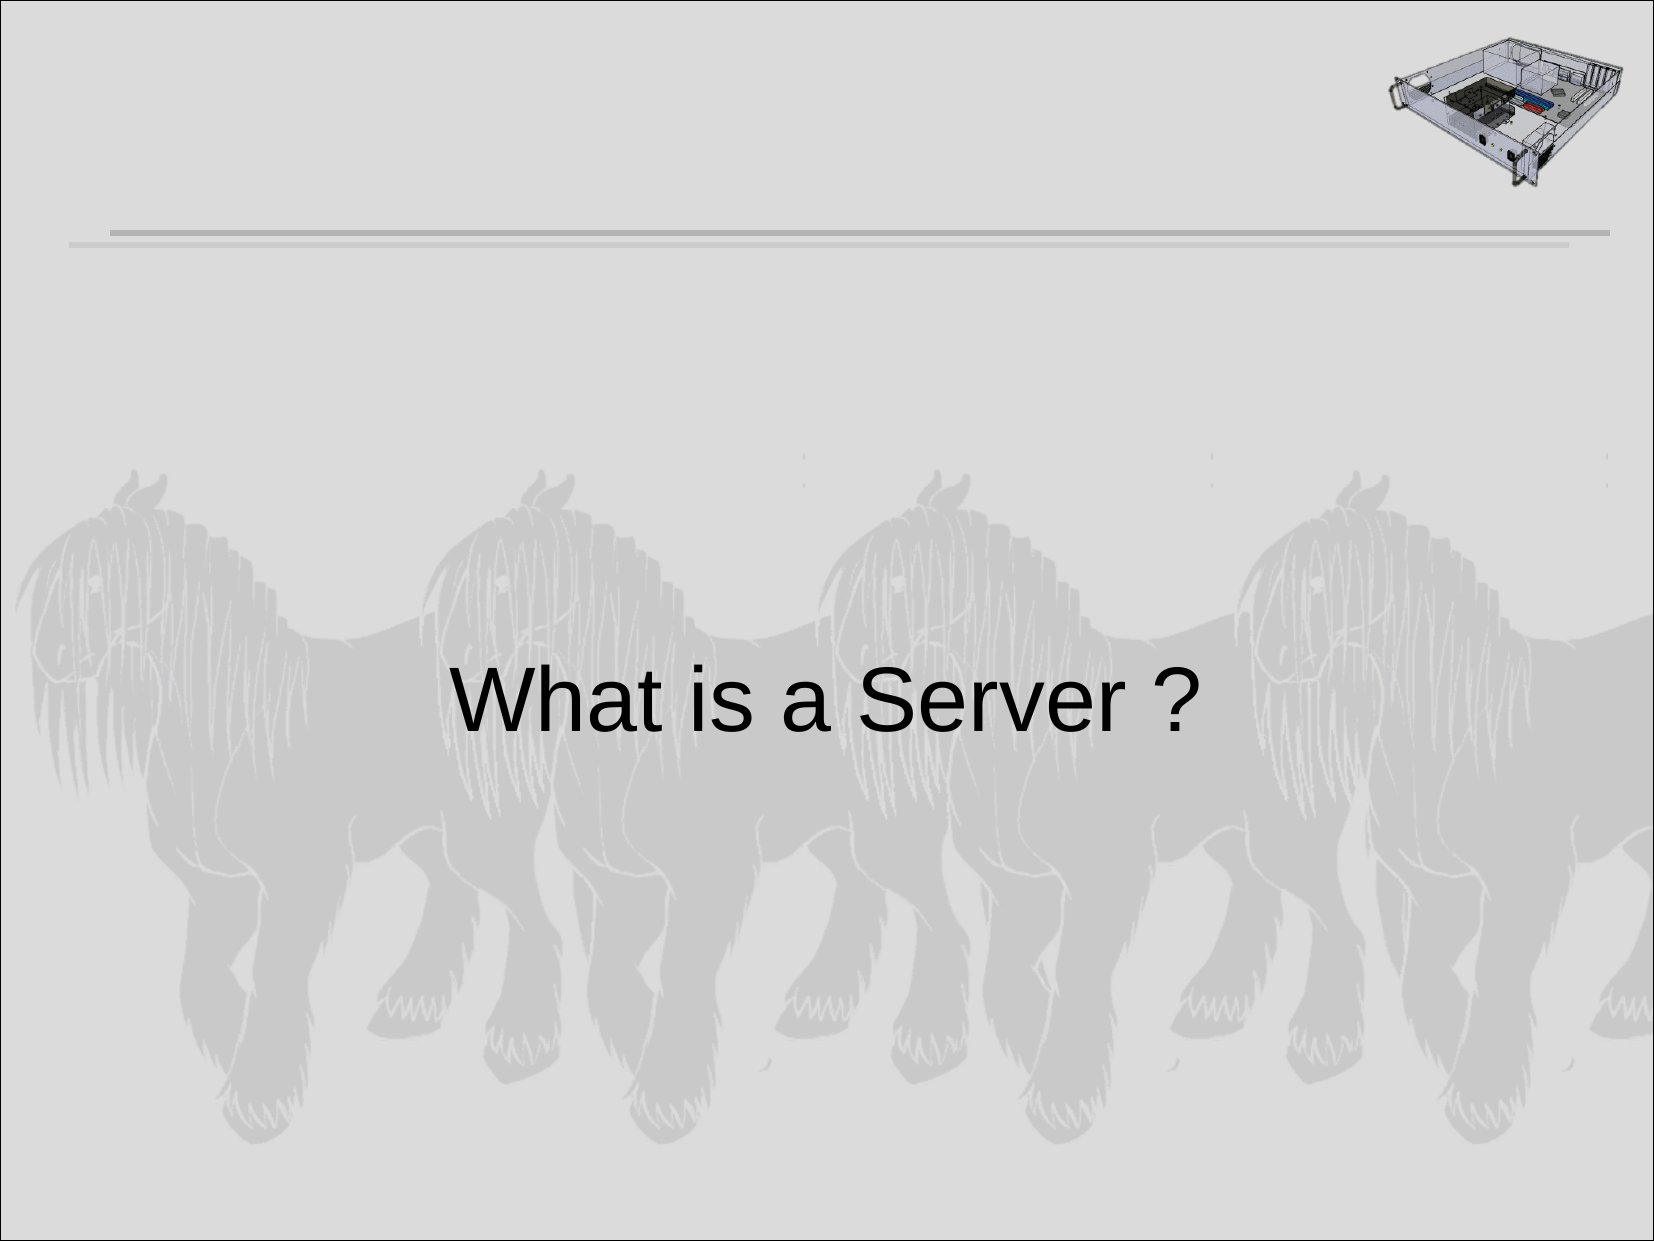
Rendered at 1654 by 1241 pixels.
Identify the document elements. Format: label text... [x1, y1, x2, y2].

picture [1387, 36, 1624, 188]
text_box What is a Server ? [82, 297, 1571, 1102]
